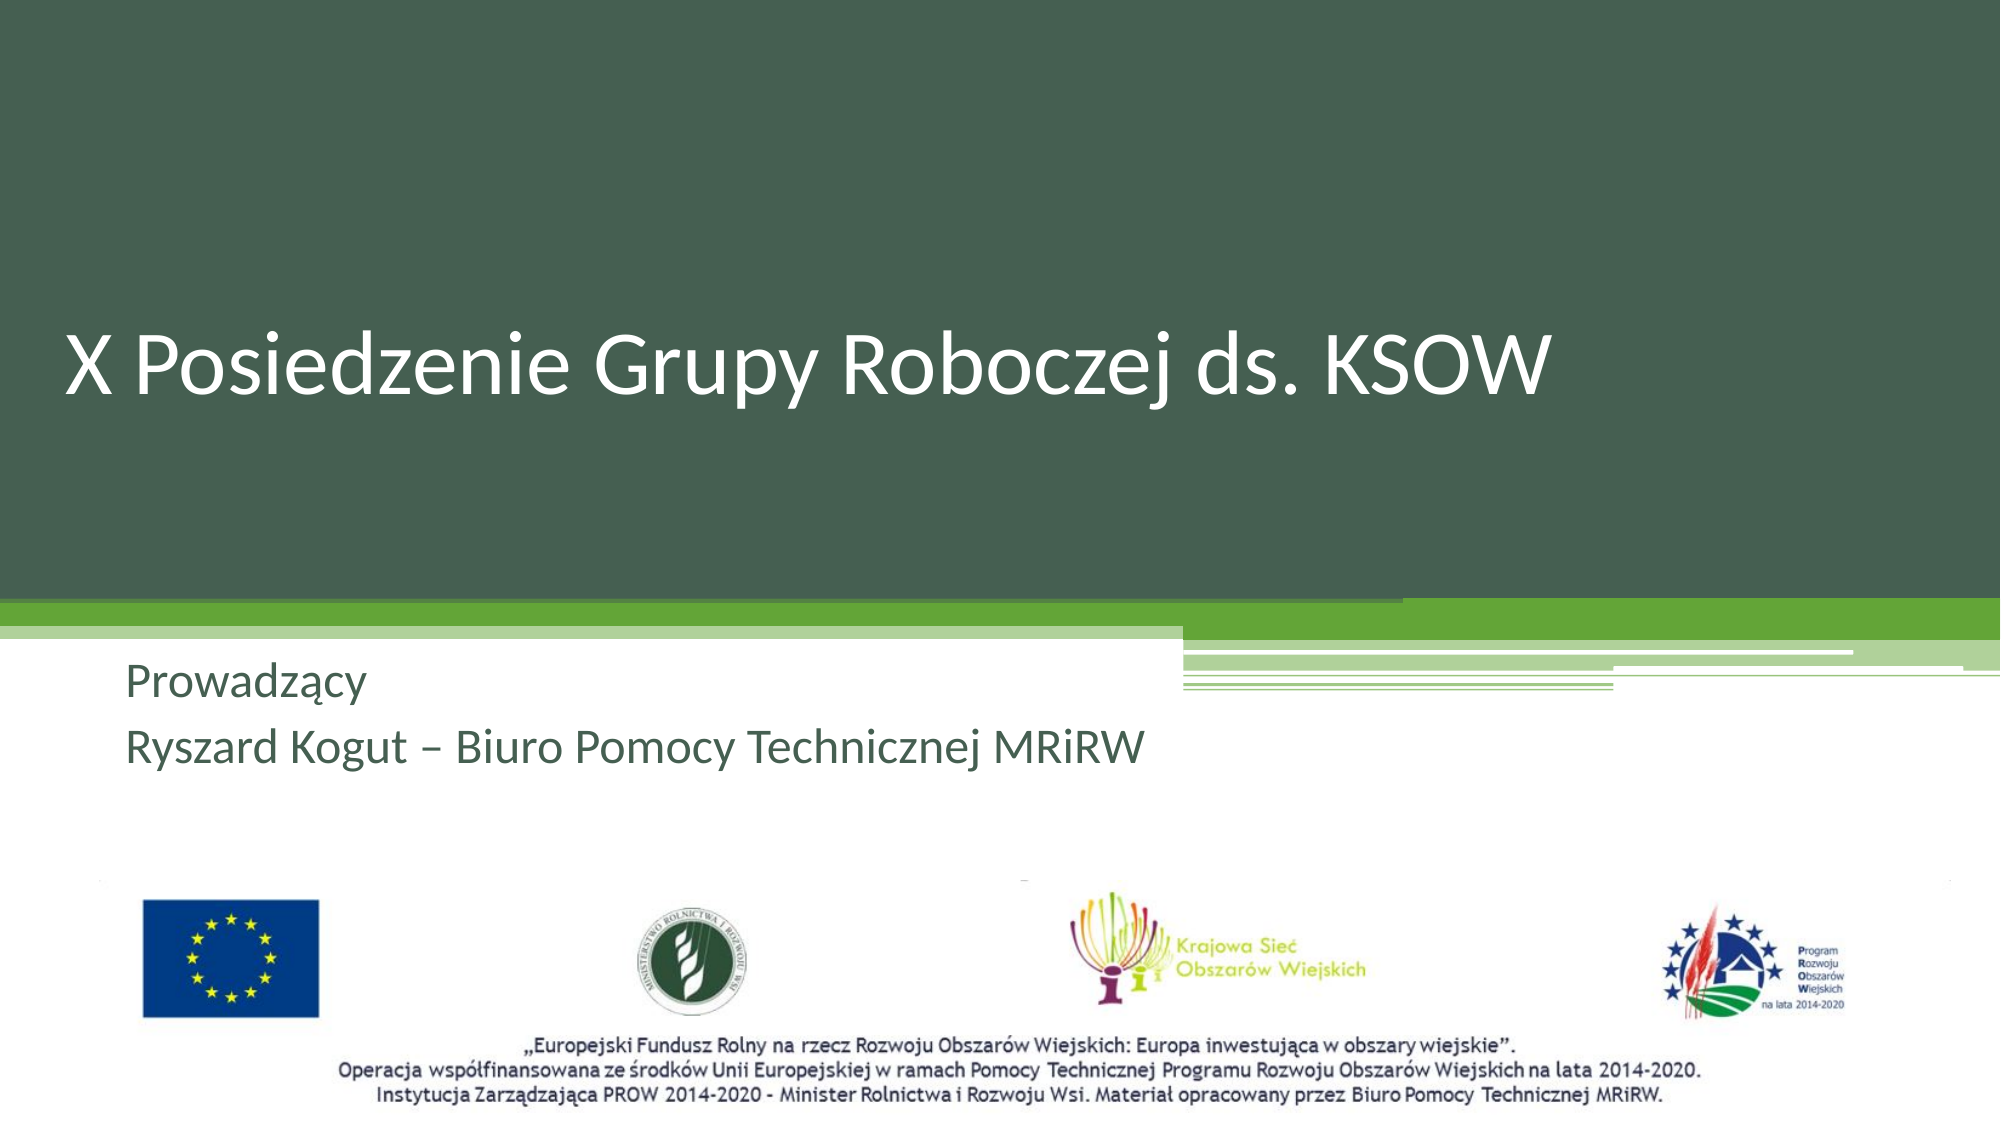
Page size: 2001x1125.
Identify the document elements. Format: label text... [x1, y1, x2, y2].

subtitle Prowadzący Ryszard Kogut – Biuro Pomocy Technicznej MRiRW [99, 639, 1184, 880]
title X Posiedzenie Grupy Roboczej ds. KSOW [50, 179, 1901, 421]
picture [99, 880, 1951, 1125]
